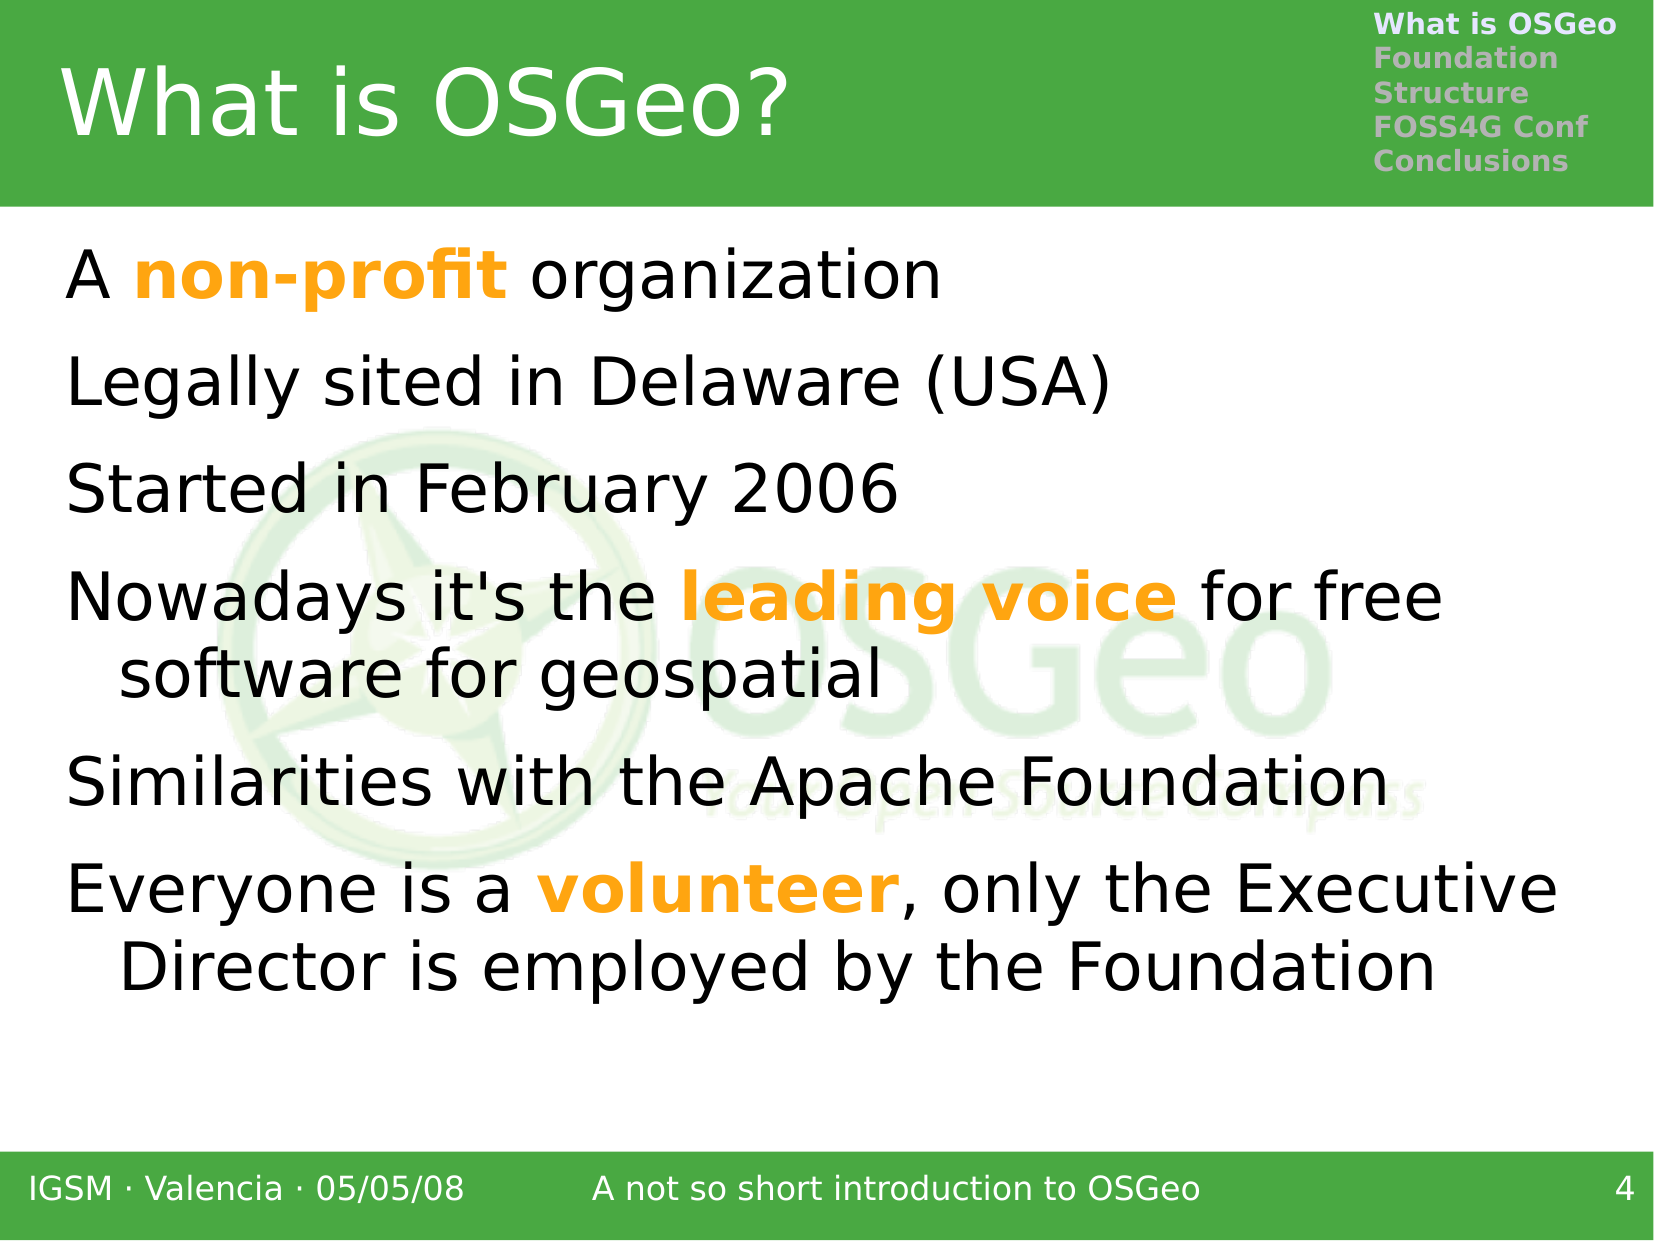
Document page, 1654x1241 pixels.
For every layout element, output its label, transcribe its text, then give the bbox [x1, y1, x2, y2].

text_box What is OSGeo Foundation Structure FOSS4G Conf Conclusions [1358, 0, 1654, 207]
list A non-profit organization Legally sited in Delaware (USA) Started in February 2006 Nowadays it's the leading voice for free software for geospatial Similarities with the Apache Foundation Everyone is a volunteer, only the Executive Director is employed by the Foundation [47, 236, 1595, 1108]
title What is OSGeo? [59, 36, 1358, 170]
